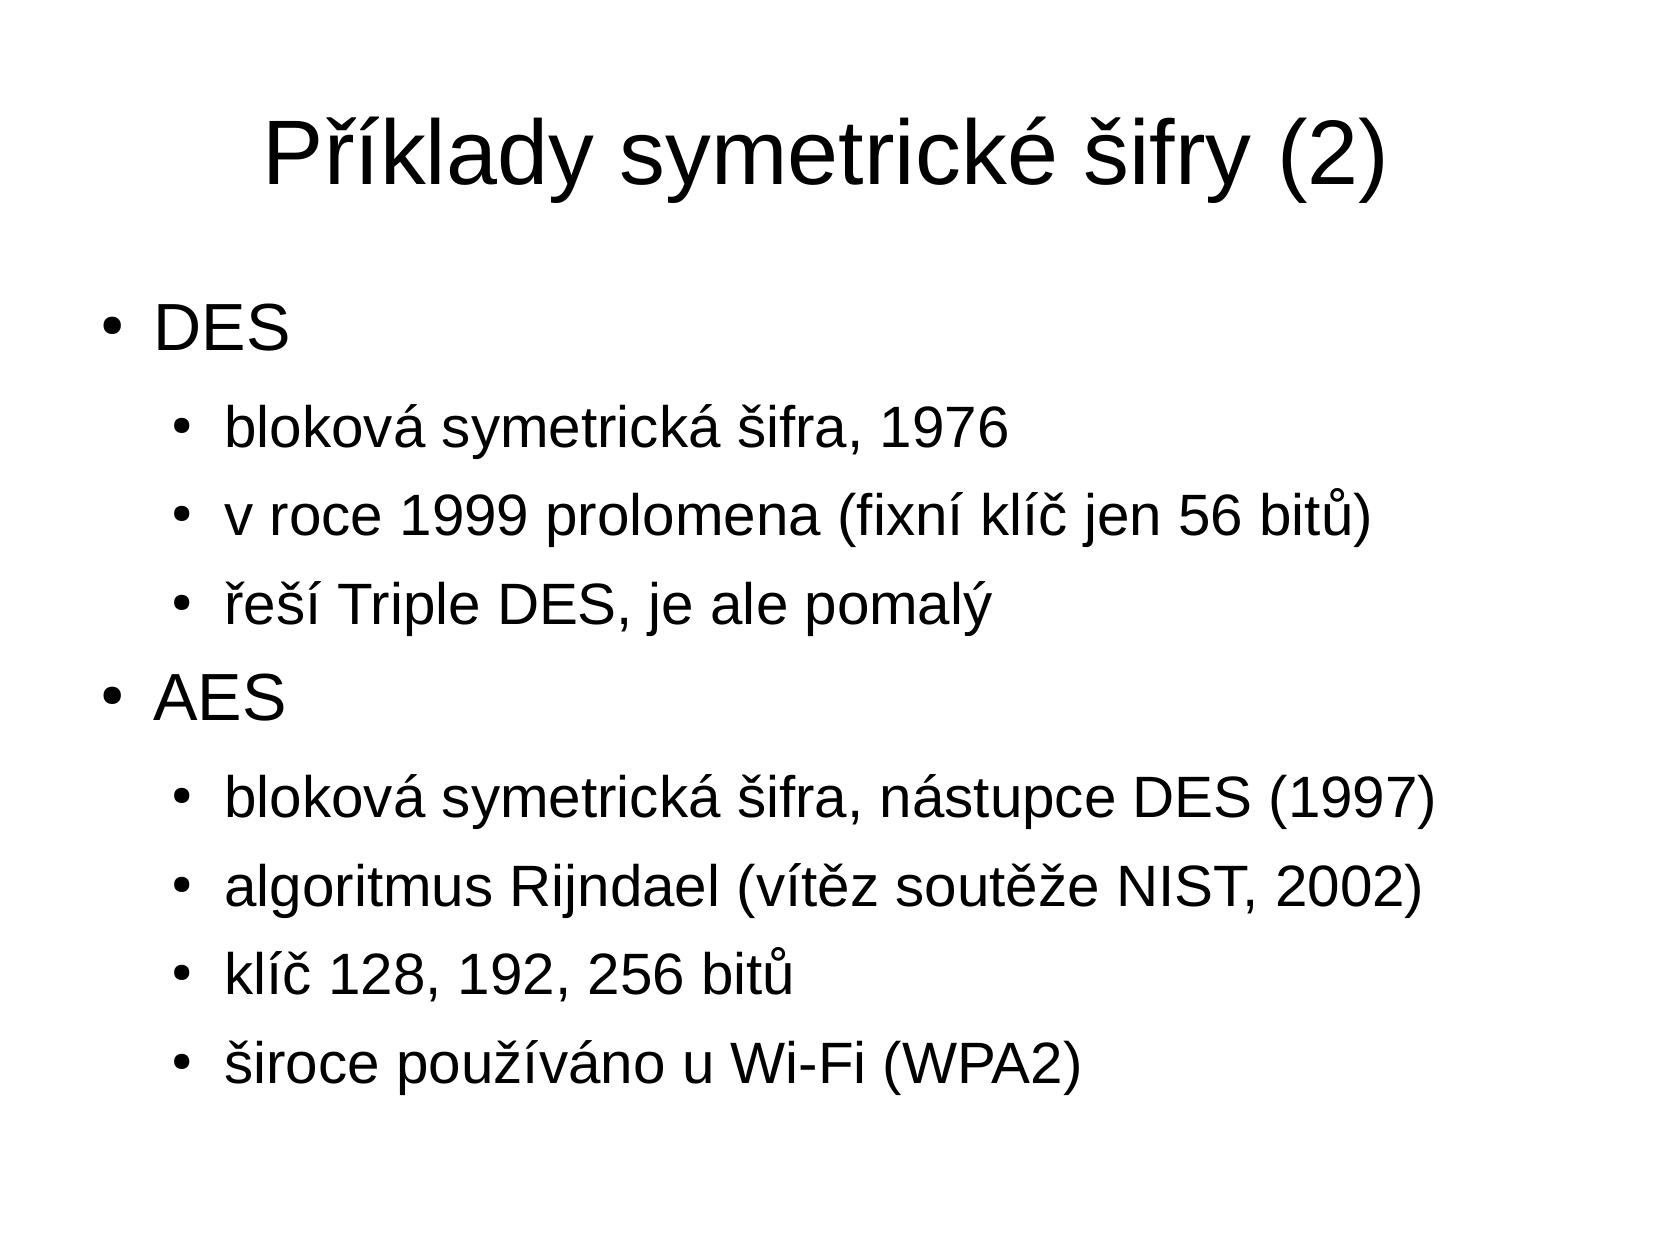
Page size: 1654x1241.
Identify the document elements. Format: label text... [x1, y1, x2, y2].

list DES bloková symetrická šifra, 1976 v roce 1999 prolomena (fixní klíč jen 56 bitů) řeší Triple DES, je ale pomalý AES bloková symetrická šifra, nástupce DES (1997) algoritmus Rijndael (vítěz soutěže NIST, 2002) klíč 128, 192, 256 bitů široce používáno u Wi-Fi (WPA2) [82, 290, 1571, 1096]
title Příklady symetrické šifry (2) [82, 56, 1571, 250]
